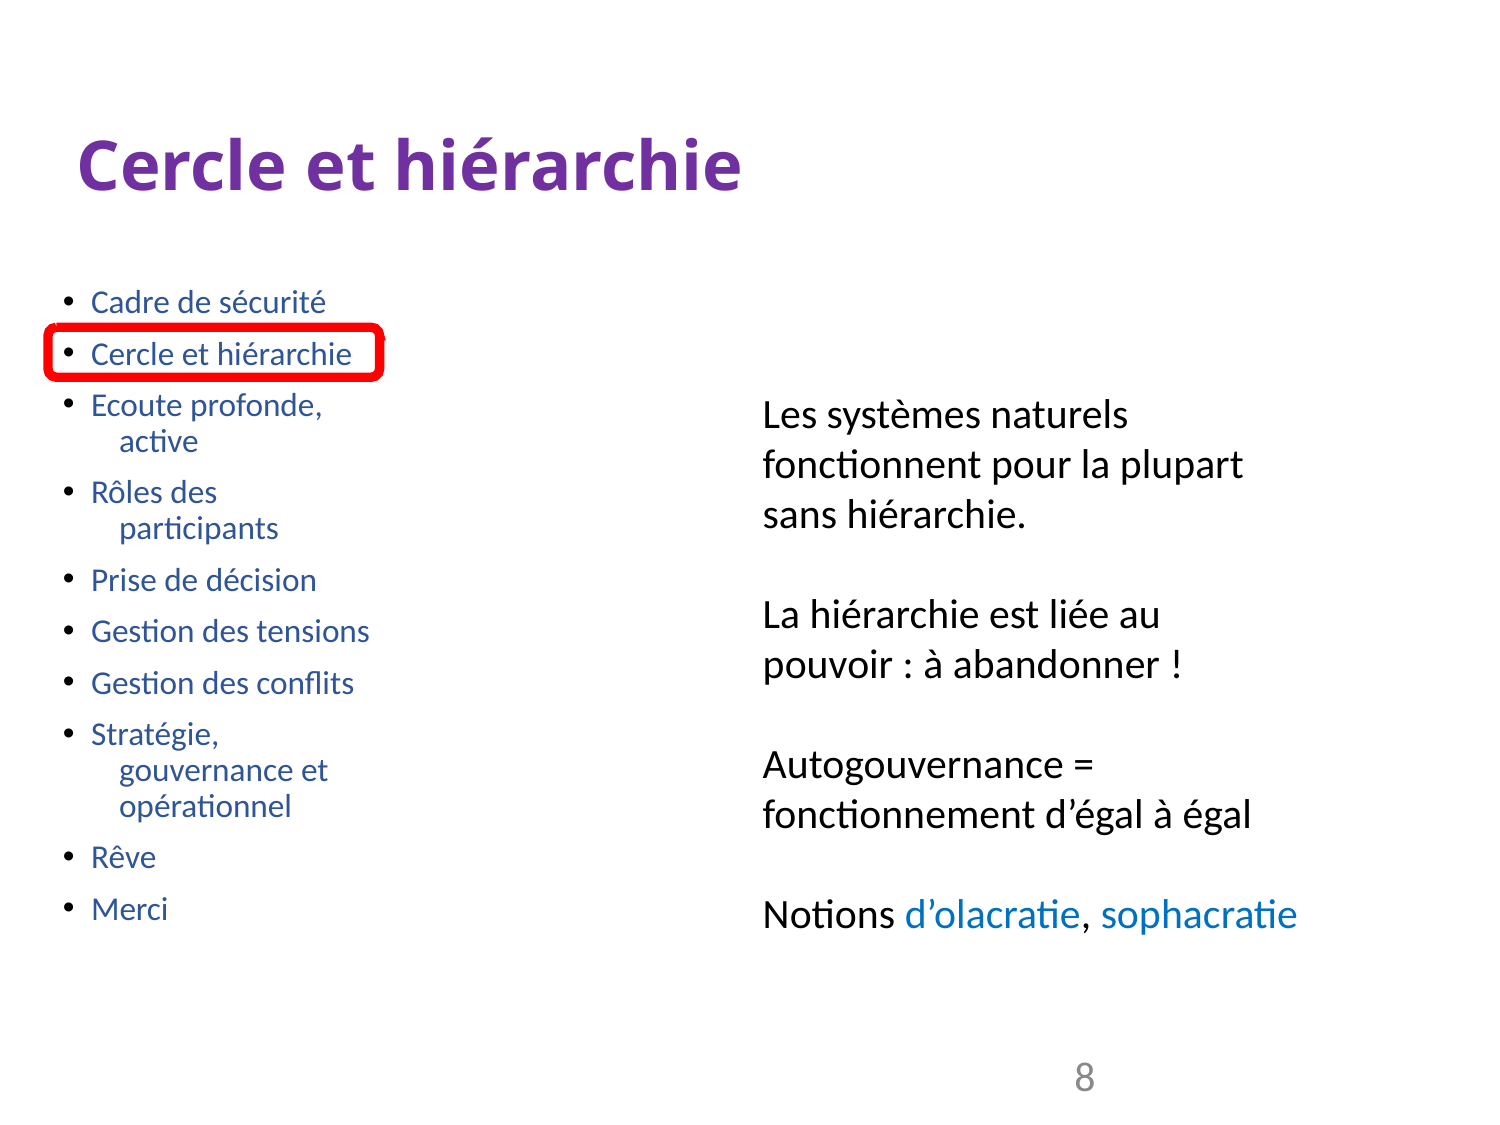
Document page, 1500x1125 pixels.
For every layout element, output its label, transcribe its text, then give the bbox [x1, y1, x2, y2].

list Cadre de sécurité Cercle et hiérarchie Ecoute profonde, active Rôles des participants Prise de décision Gestion des tensions Gestion des conflits Stratégie, gouvernance et opérationnel Rêve Merci [48, 277, 400, 992]
text_box 8 [1059, 1042, 1397, 1103]
list Cadre de sécurité Cercle et hiérarchie Ecoute profonde, active Rôles des participants Prise de décision Gestion des tensions Gestion des conflits Stratégie, gouvernance et opérationnel Rêve Merci [53, 332, 374, 372]
text_box Les systèmes naturels fonctionnent pour la plupart sans hiérarchie. La hiérarchie est liée au pouvoir : à abandonner ! Autogouvernance = fonctionnement d’égal à égal Notions d’olacratie, sophacratie [747, 379, 1326, 1001]
title Cercle et hiérarchie [61, 59, 1397, 278]
